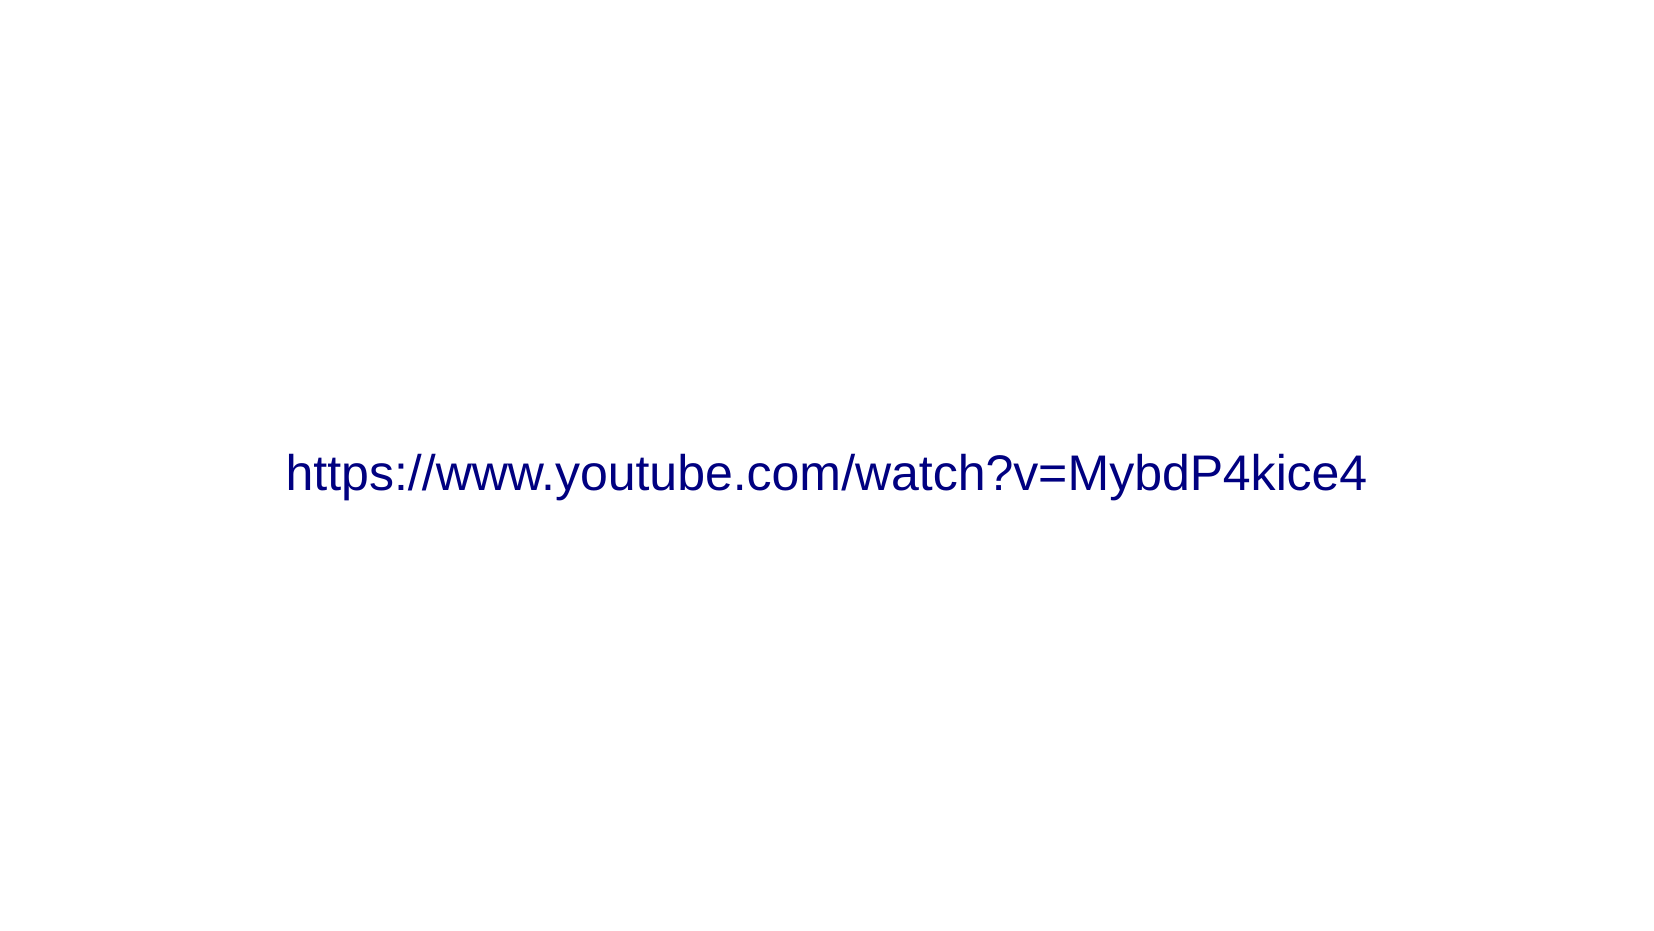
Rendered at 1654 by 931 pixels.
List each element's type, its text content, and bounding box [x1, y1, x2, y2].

text_box https://www.youtube.com/watch?v=MybdP4kice4 [82, 437, 1571, 509]
